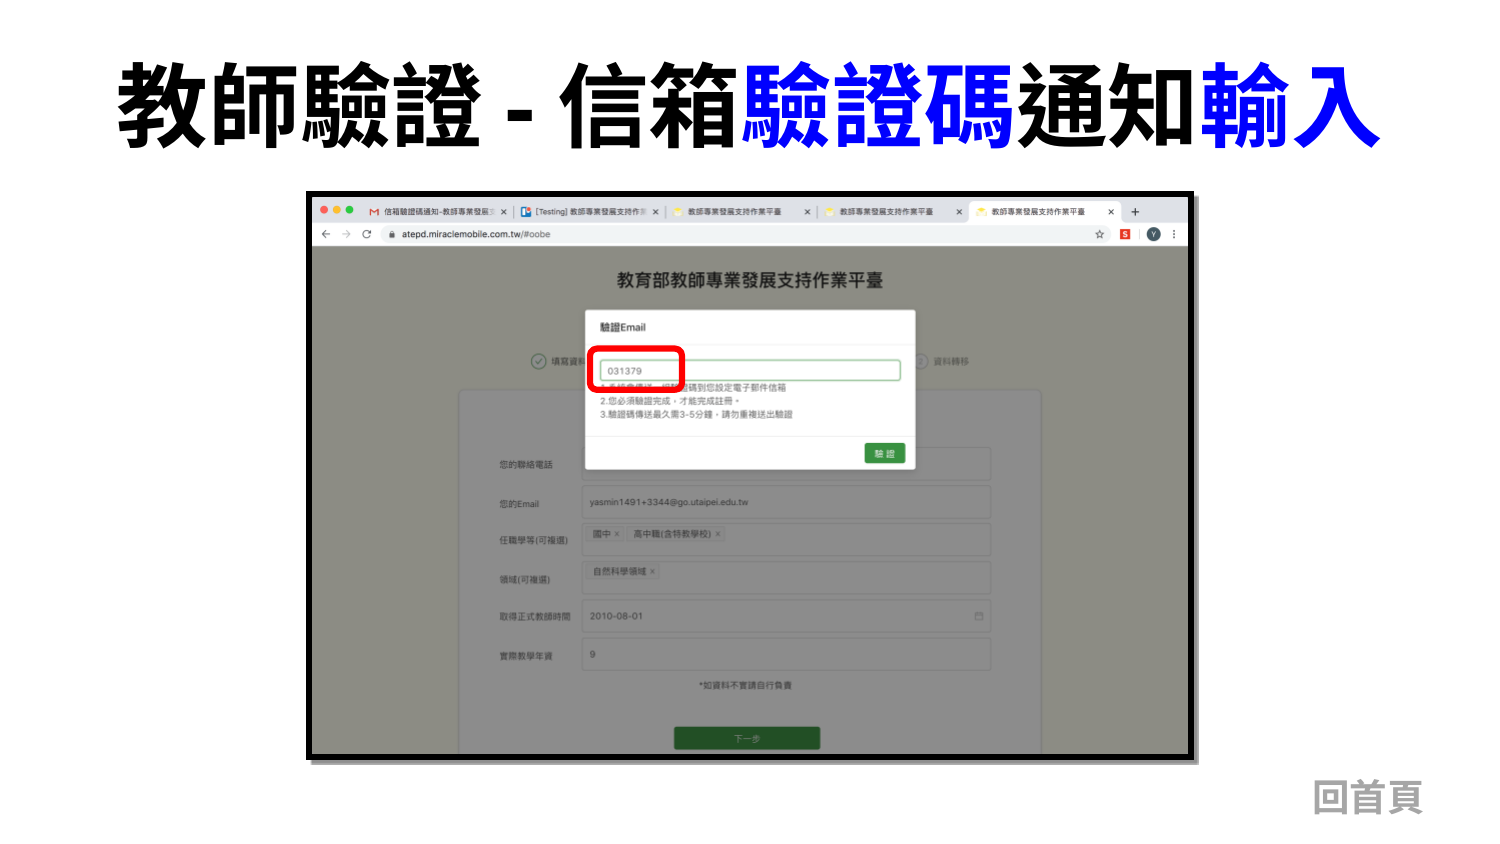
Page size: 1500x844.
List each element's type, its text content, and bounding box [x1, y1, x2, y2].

title 教師驗證-信箱驗證碼通知輸入 [75, 33, 1426, 175]
picture [312, 196, 1188, 754]
